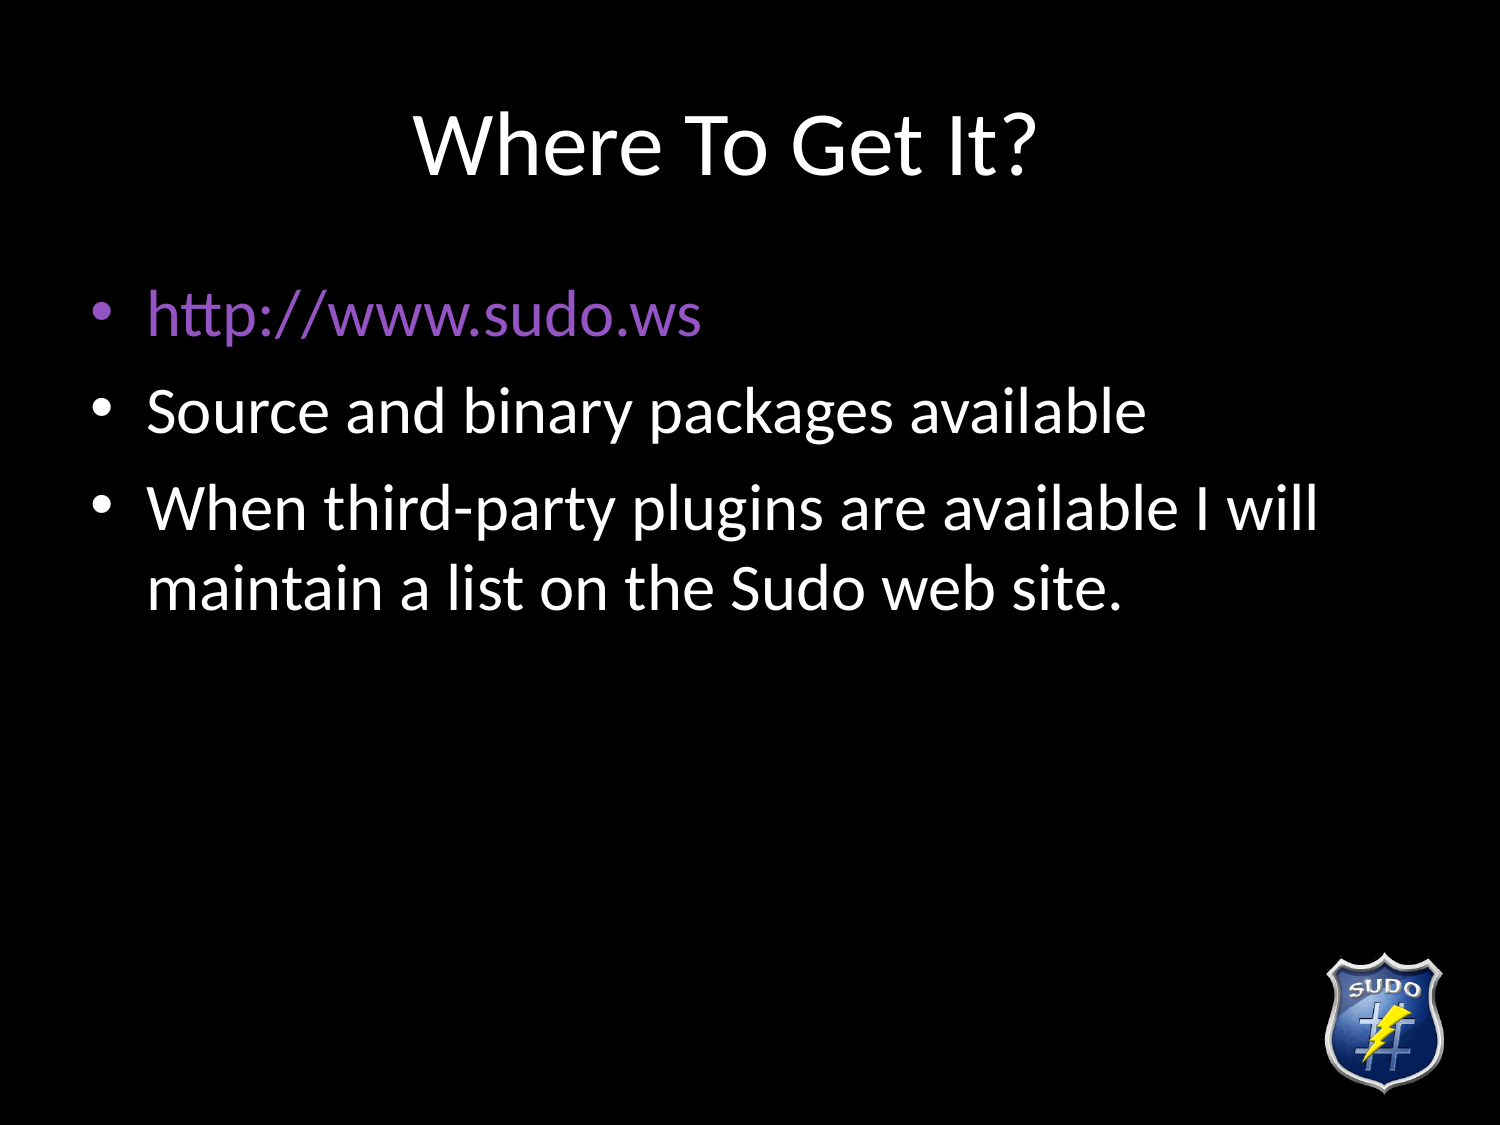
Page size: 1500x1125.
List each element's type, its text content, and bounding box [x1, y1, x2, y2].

picture [1315, 949, 1453, 1103]
list http://www.sudo.ws Source and binary packages available When third-party plugins are available I will maintain a list on the Sudo web site. [75, 262, 1426, 1005]
title Where To Get It? [75, 45, 1426, 233]
